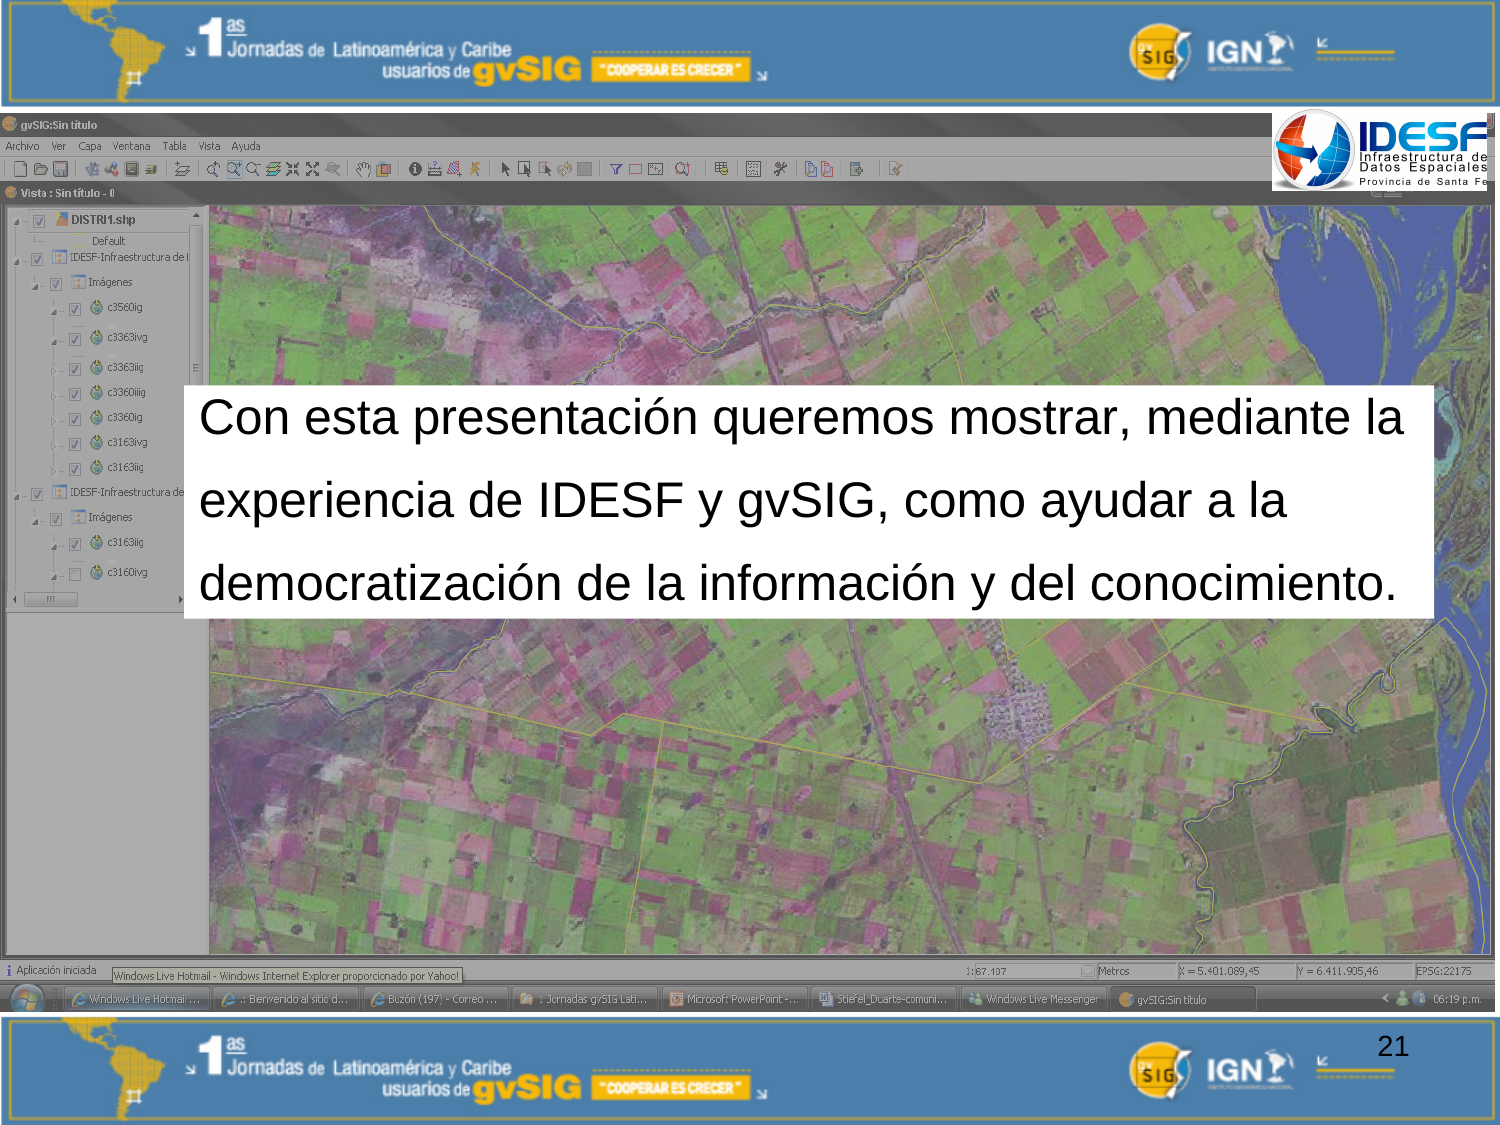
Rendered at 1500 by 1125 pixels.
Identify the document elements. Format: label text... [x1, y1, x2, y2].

text_box Con esta presentación queremos mostrar, mediante la experiencia de IDESF y gvSIG, como ayudar a la democratización de la información y del conocimiento. [184, 385, 1435, 619]
picture [0, 0, 1500, 1125]
